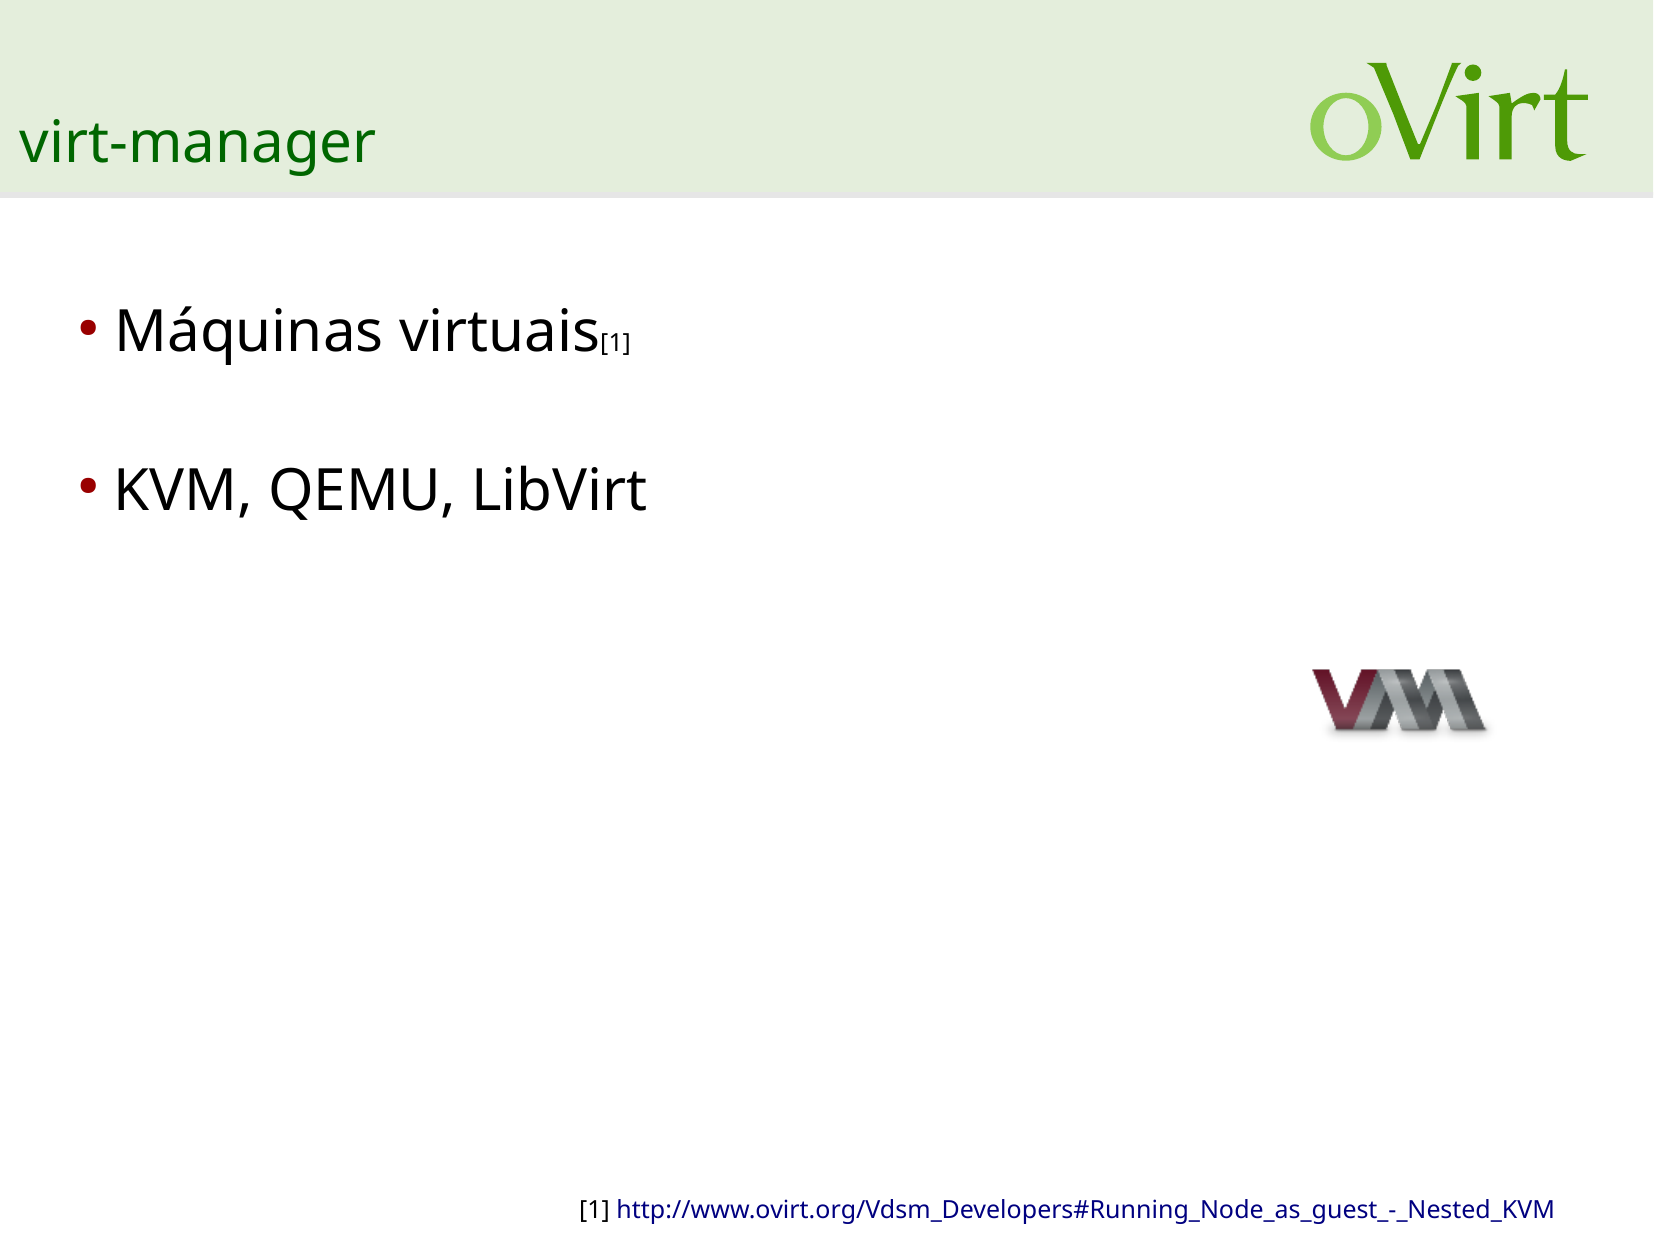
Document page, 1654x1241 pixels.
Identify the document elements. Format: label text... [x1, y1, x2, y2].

text_box [1] http://www.ovirt.org/Vdsm_Developers#Running_Node_as_guest_-_Nested_KVM [564, 1184, 1641, 1229]
text_box Máquinas virtuais[1] KVM, QEMU, LibVirt [63, 281, 1604, 717]
picture [1300, 599, 1501, 800]
text_box virt-manager [5, 93, 416, 176]
